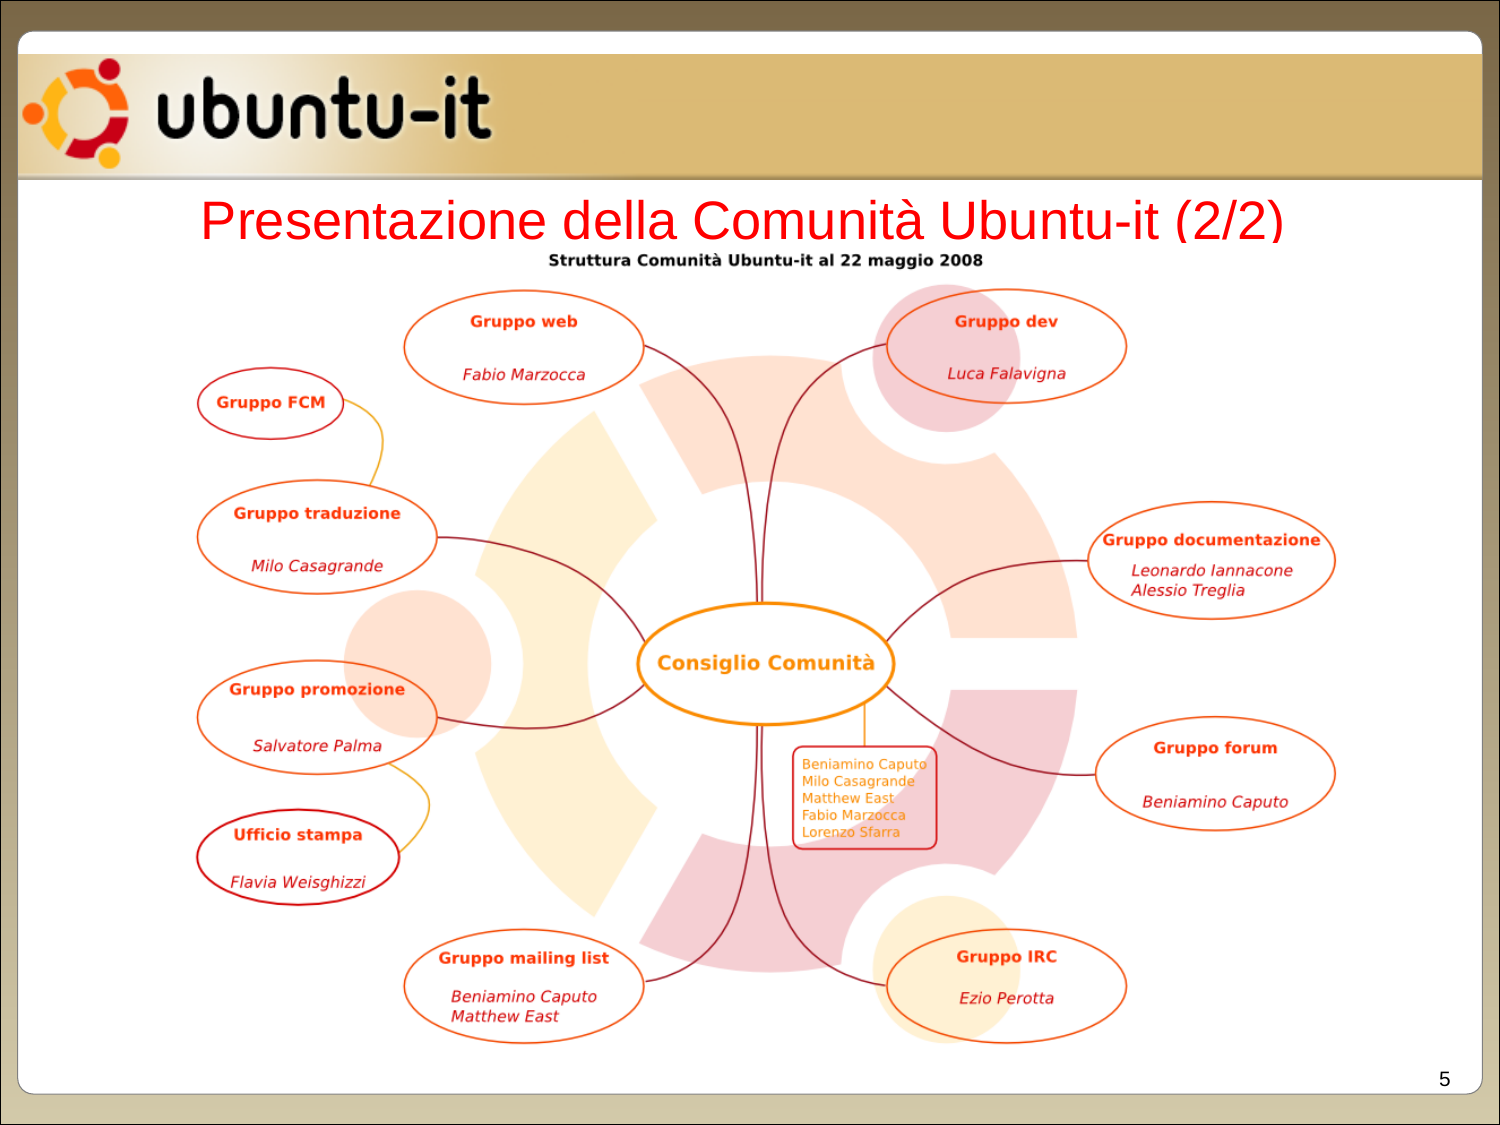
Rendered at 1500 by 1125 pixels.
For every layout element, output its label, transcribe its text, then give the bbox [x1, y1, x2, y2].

picture [18, 54, 1483, 180]
title Presentazione della Comunità Ubuntu-it (2/2) [17, 178, 1471, 262]
picture [171, 243, 1361, 1085]
